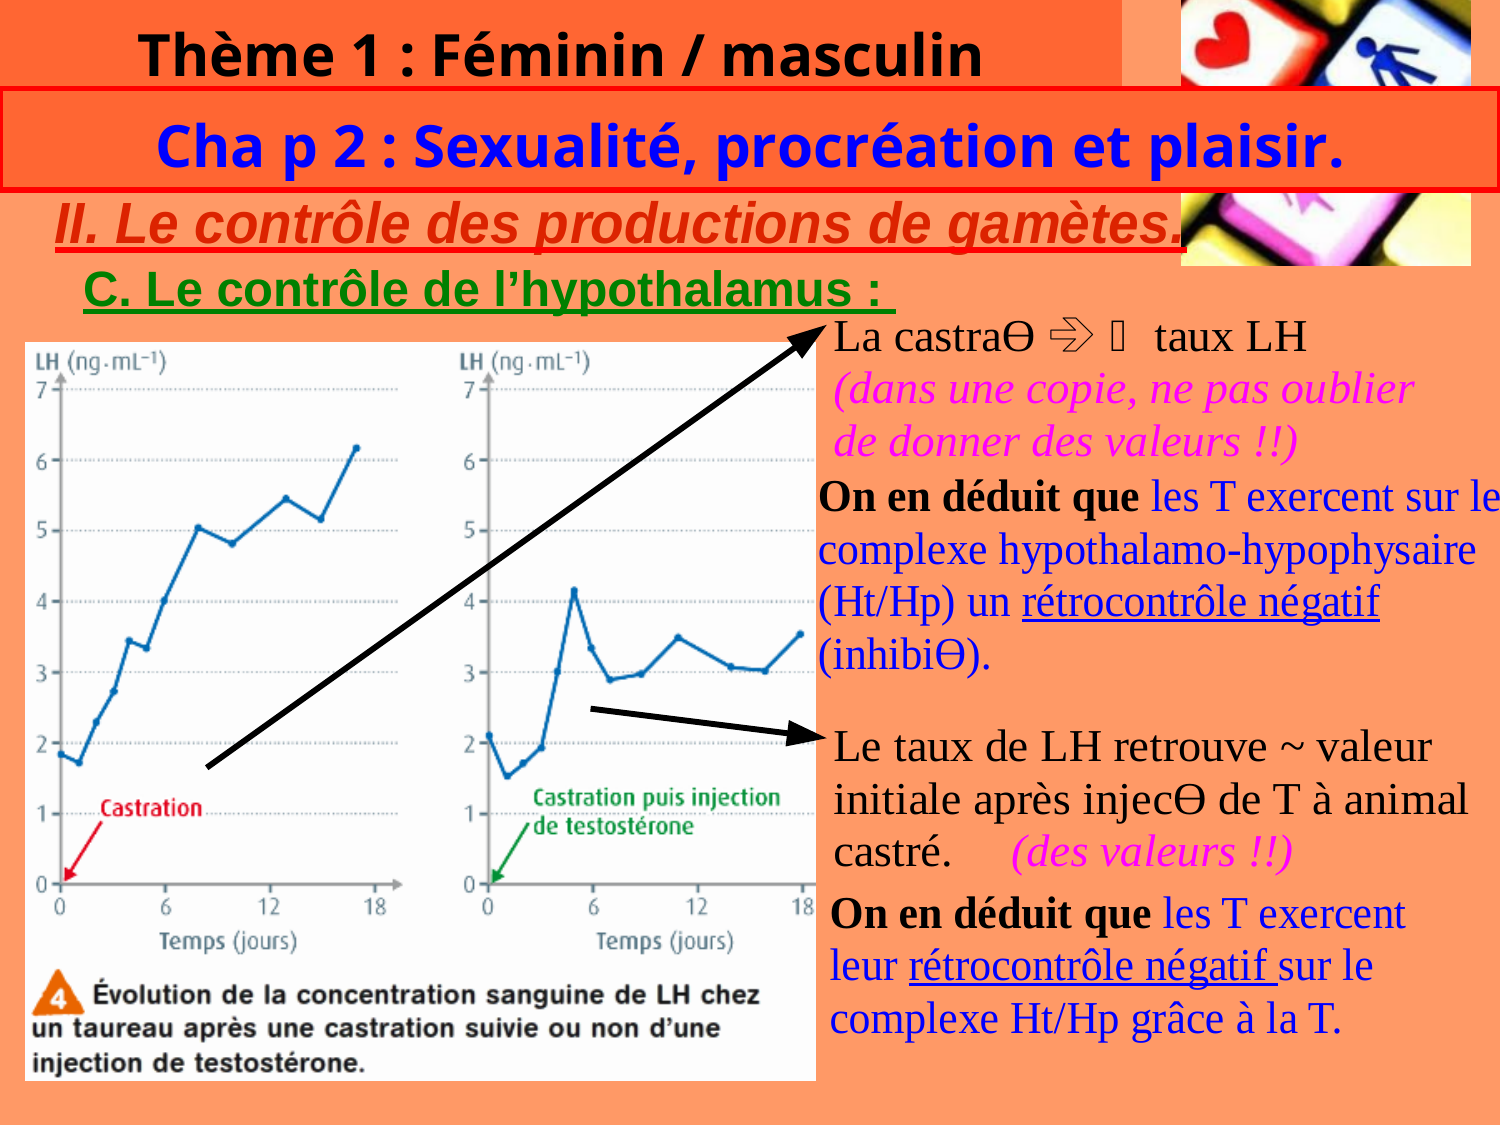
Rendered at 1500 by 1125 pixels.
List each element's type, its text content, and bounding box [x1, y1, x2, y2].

picture [1181, 0, 1471, 88]
picture [1181, 191, 1471, 259]
text_box Cha p 2 : Sexualité, procréation et plaisir. [0, 88, 1500, 191]
picture [25, 342, 816, 1081]
chart [53, 189, 1398, 255]
text_box Thème 1 : Féminin / masculin [0, 0, 1122, 88]
chart [81, 259, 1500, 703]
chart [767, 719, 1500, 1120]
